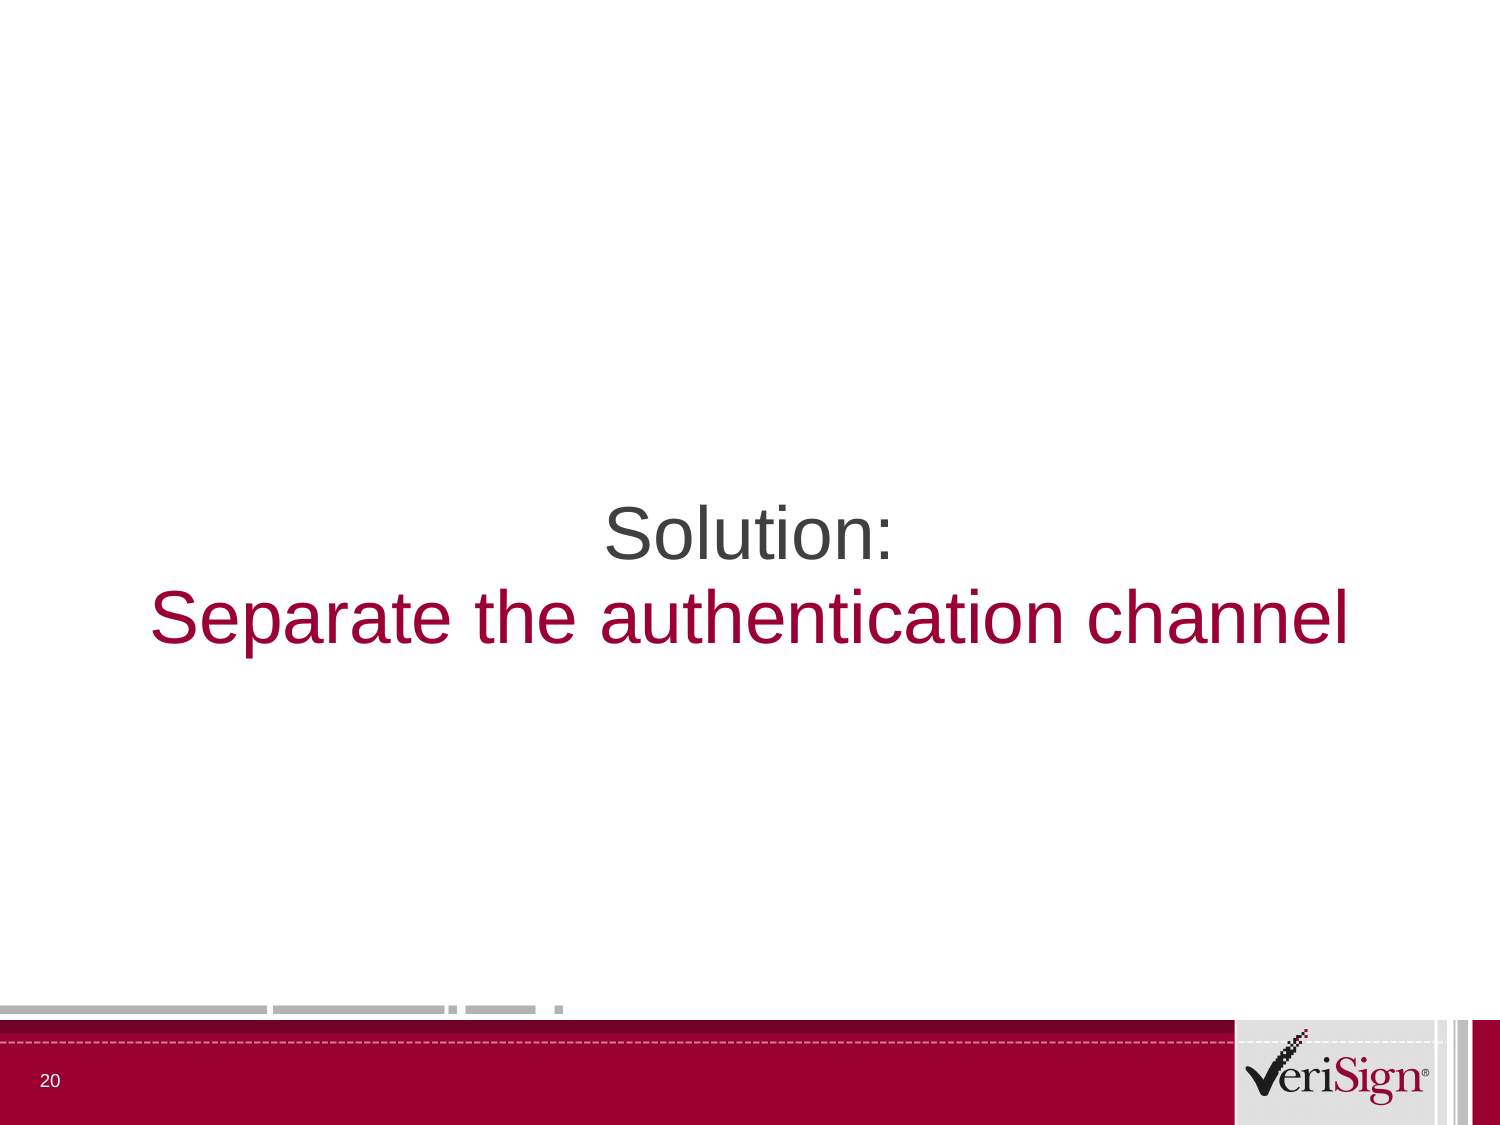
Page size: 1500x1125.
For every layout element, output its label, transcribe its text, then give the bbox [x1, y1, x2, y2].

title Solution: Separate the authentication channel [75, 387, 1426, 763]
